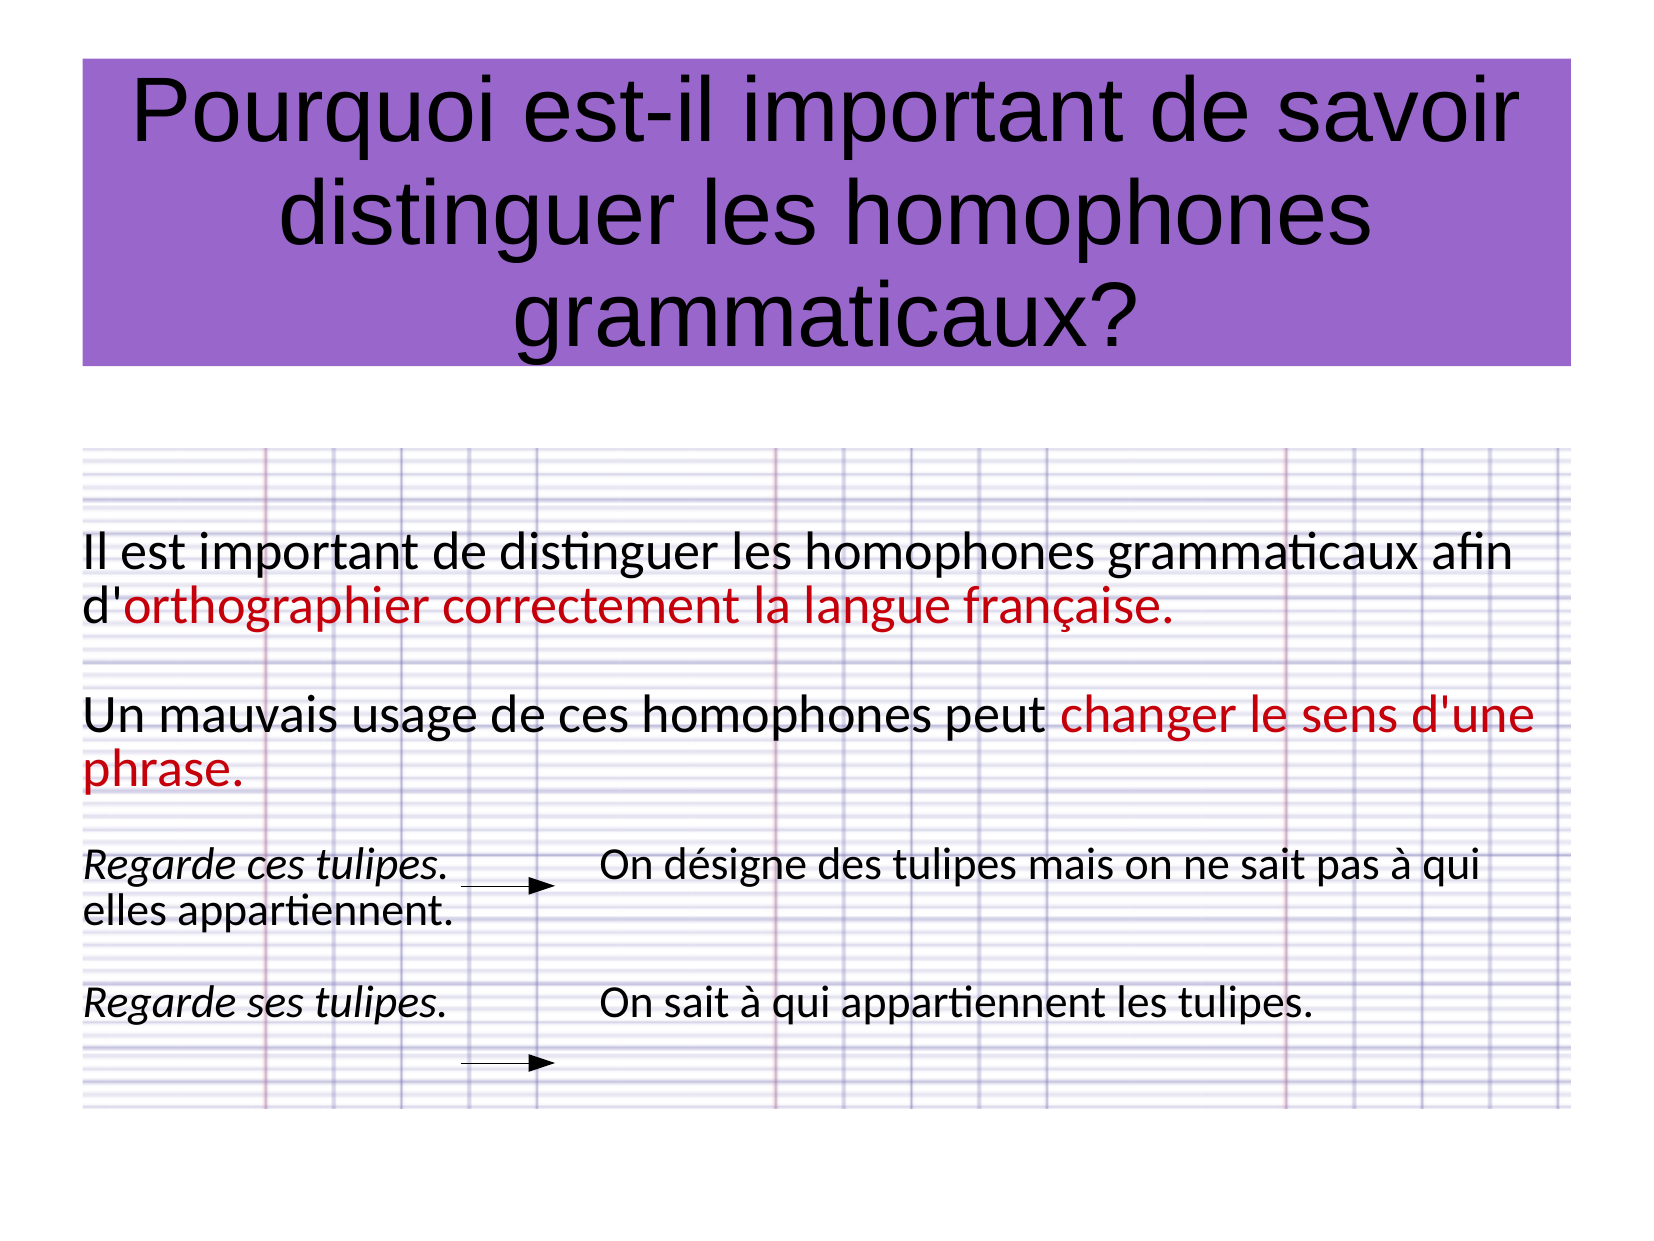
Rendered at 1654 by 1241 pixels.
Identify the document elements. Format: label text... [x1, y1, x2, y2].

subtitle Il est important de distinguer les homophones grammaticaux afin d'orthographier correctement la langue française. Un mauvais usage de ces homophones peut changer le sens d'une phrase. Regarde ces tulipes. On désigne des tulipes mais on ne sait pas à qui elles appartiennent. Regarde ses tulipes. On sait à qui appartiennent les tulipes. [82, 448, 1571, 1109]
title Pourquoi est-il important de savoir distinguer les homophones grammaticaux? [82, 58, 1571, 367]
